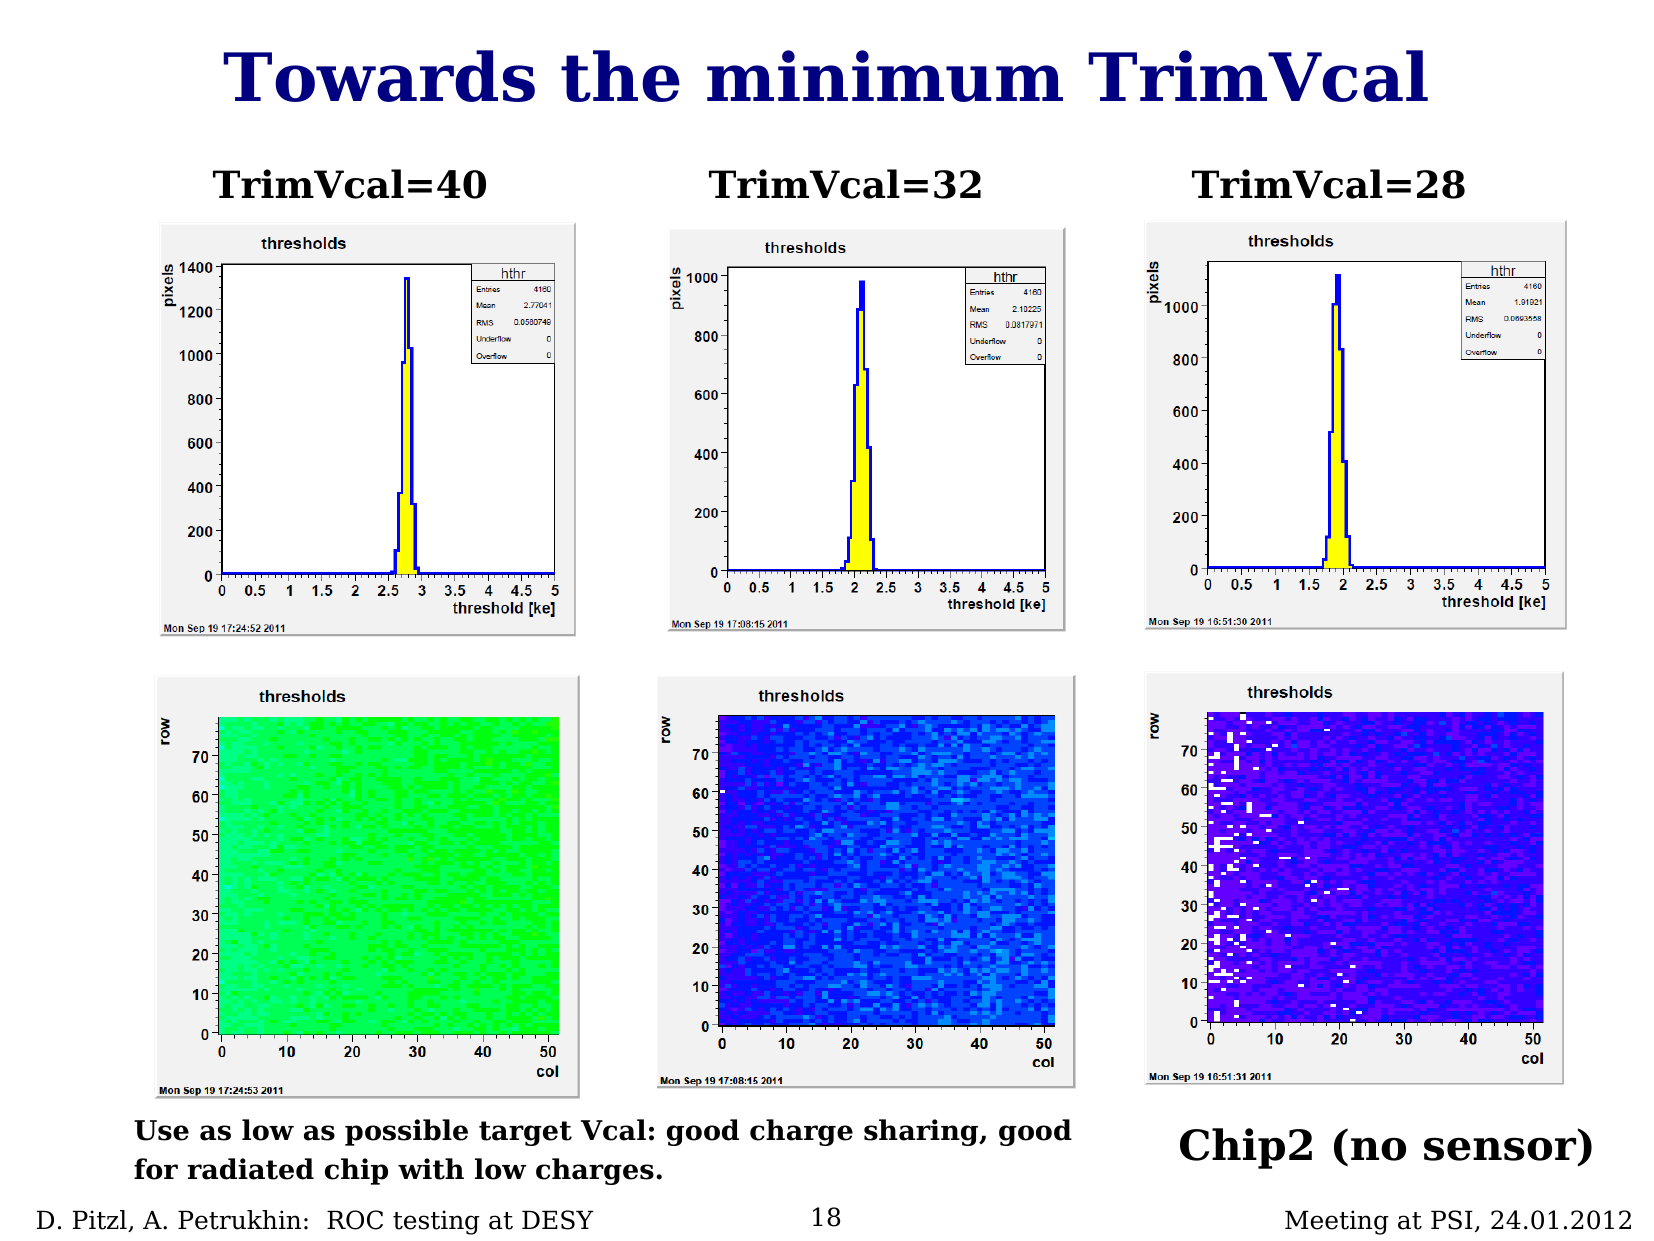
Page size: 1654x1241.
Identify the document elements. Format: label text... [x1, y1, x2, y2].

text_box Use as low as possible target Vcal: good charge sharing, good for radiated chip with low charges. [133, 1108, 1222, 1179]
title Towards the minimum TrimVcal [121, 32, 1534, 124]
picture [654, 198, 1105, 648]
picture [149, 658, 600, 1108]
picture [152, 205, 603, 656]
picture [1132, 195, 1583, 646]
text_box Chip2 (no sensor) [1222, 1110, 1597, 1160]
picture [657, 650, 1108, 1101]
text_box TrimVcal=40 TrimVcal=32 TrimVcal=28 [212, 153, 1469, 198]
picture [1138, 648, 1589, 1099]
